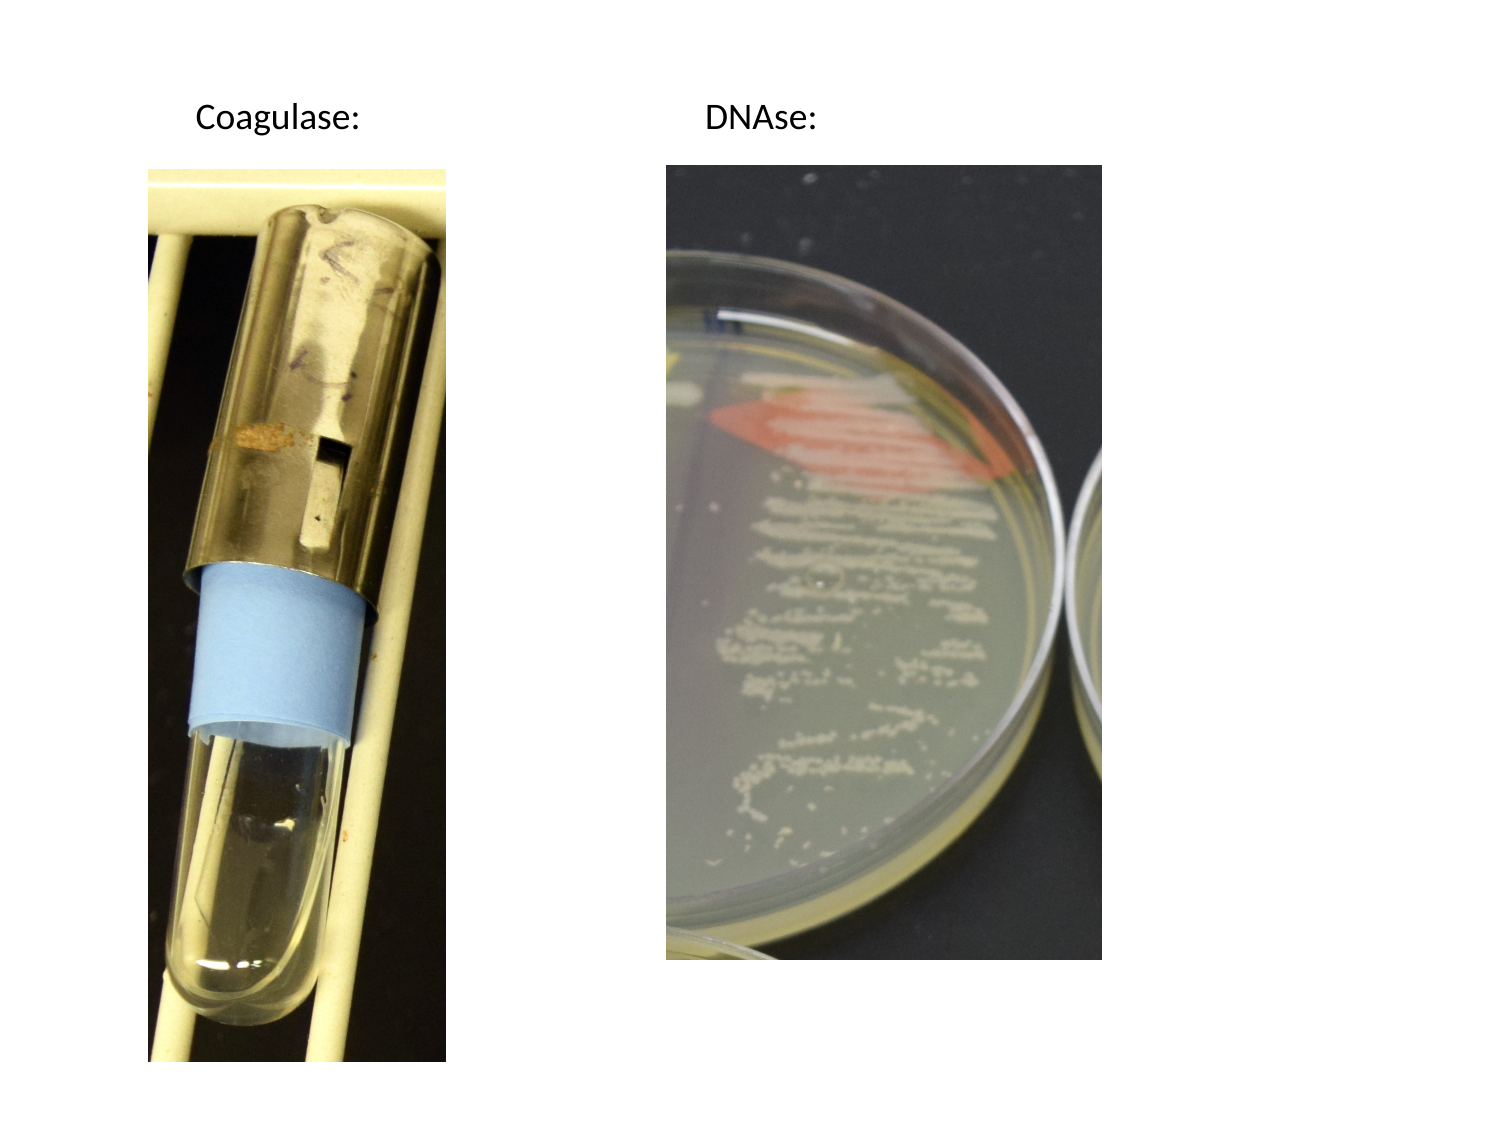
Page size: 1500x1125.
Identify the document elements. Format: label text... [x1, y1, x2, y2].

text_box DNAse: [690, 84, 835, 146]
picture [148, 169, 446, 1062]
text_box Coagulase: [180, 84, 378, 146]
picture [666, 165, 1102, 960]
